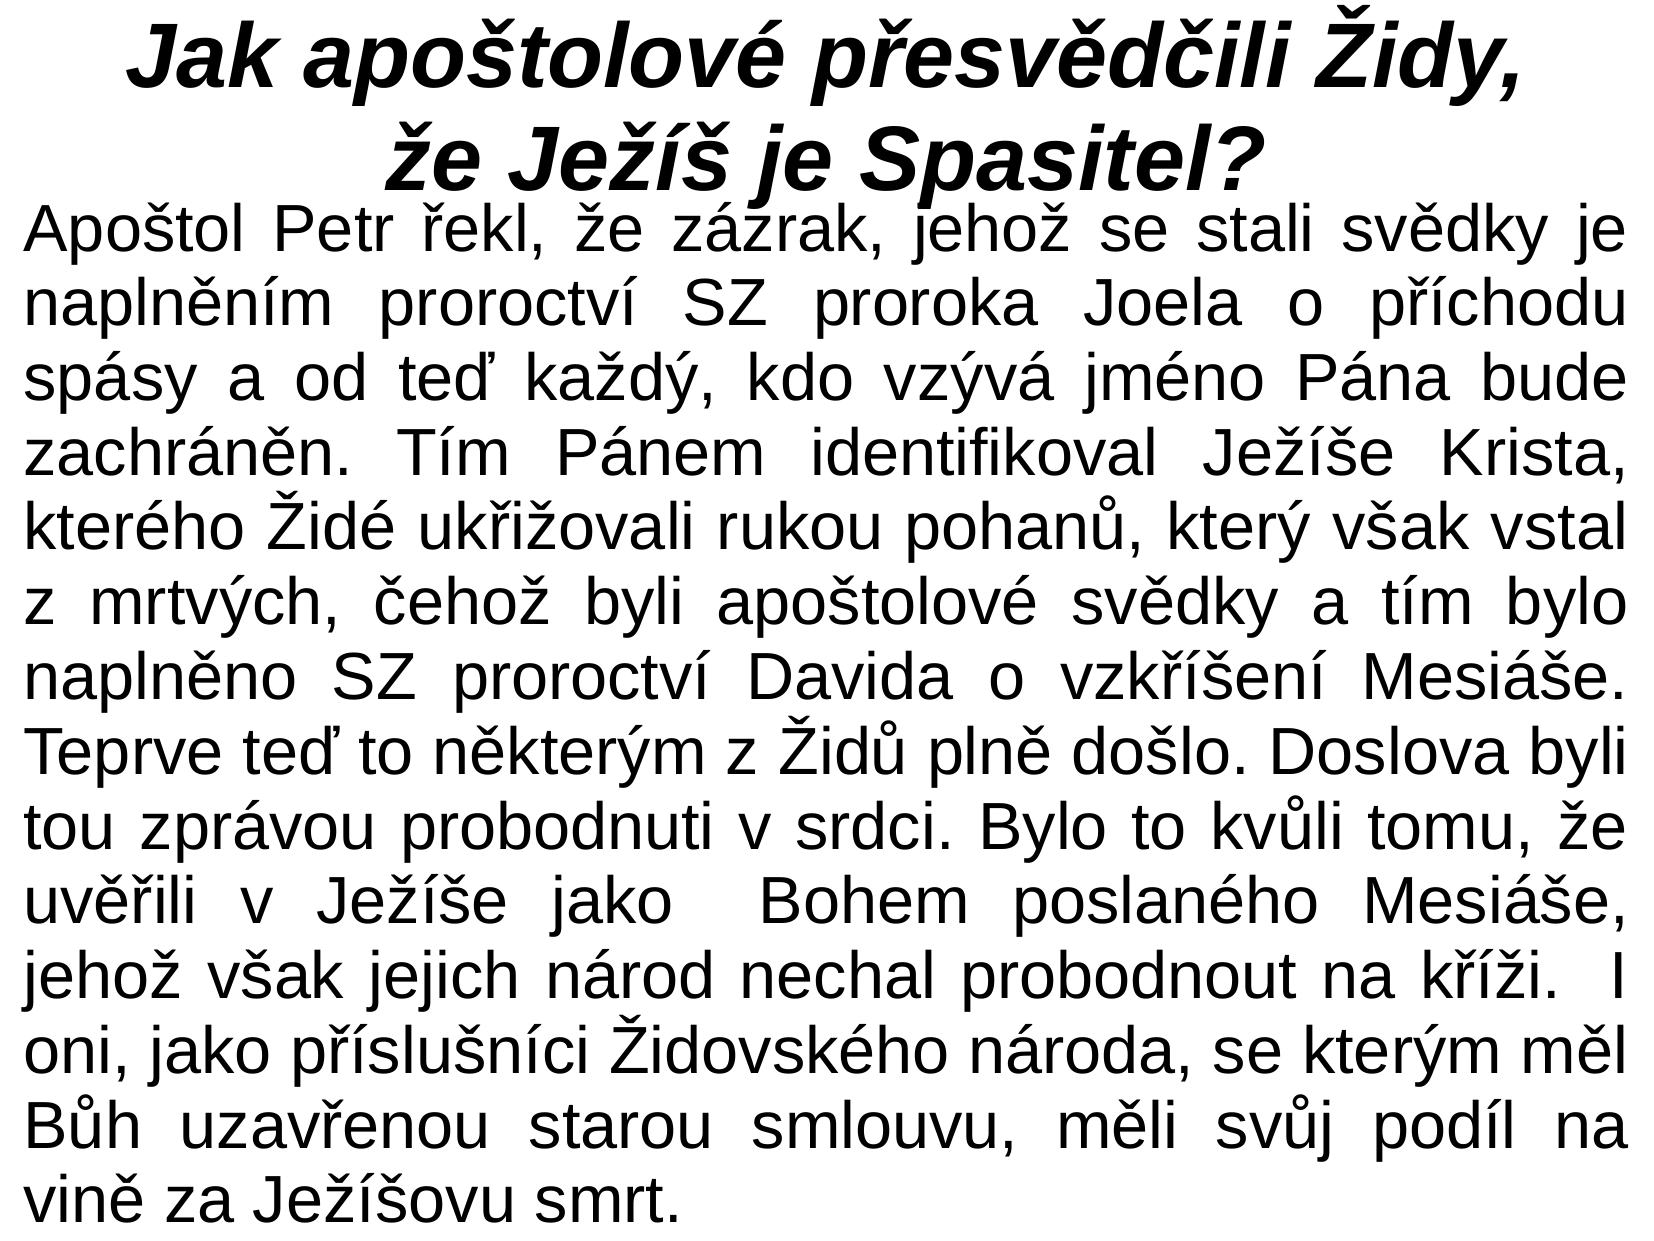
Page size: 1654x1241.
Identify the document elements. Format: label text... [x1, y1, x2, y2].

subtitle Apoštol Petr řekl, že zázrak, jehož se stali svědky je naplněním proroctví SZ proroka Joela o příchodu spásy a od teď každý, kdo vzývá jméno Pána bude zachráněn. Tím Pánem identifikoval Ježíše Krista, kterého Židé ukřižovali rukou pohanů, který však vstal z mrtvých, čehož byli apoštolové svědky a tím bylo naplněno SZ proroctví Davida o vzkříšení Mesiáše. Teprve teď to některým z Židů plně došlo. Doslova byli tou zprávou probodnuti v srdci. Bylo to kvůli tomu, že uvěřili v Ježíše jako Bohem poslaného Mesiáše, jehož však jejich národ nechal probodnout na kříži. I oni, jako příslušníci Židovského národa, se kterým měl Bůh uzavřenou starou smlouvu, měli svůj podíl na vině za Ježíšovu smrt. [23, 0, 1630, 1241]
